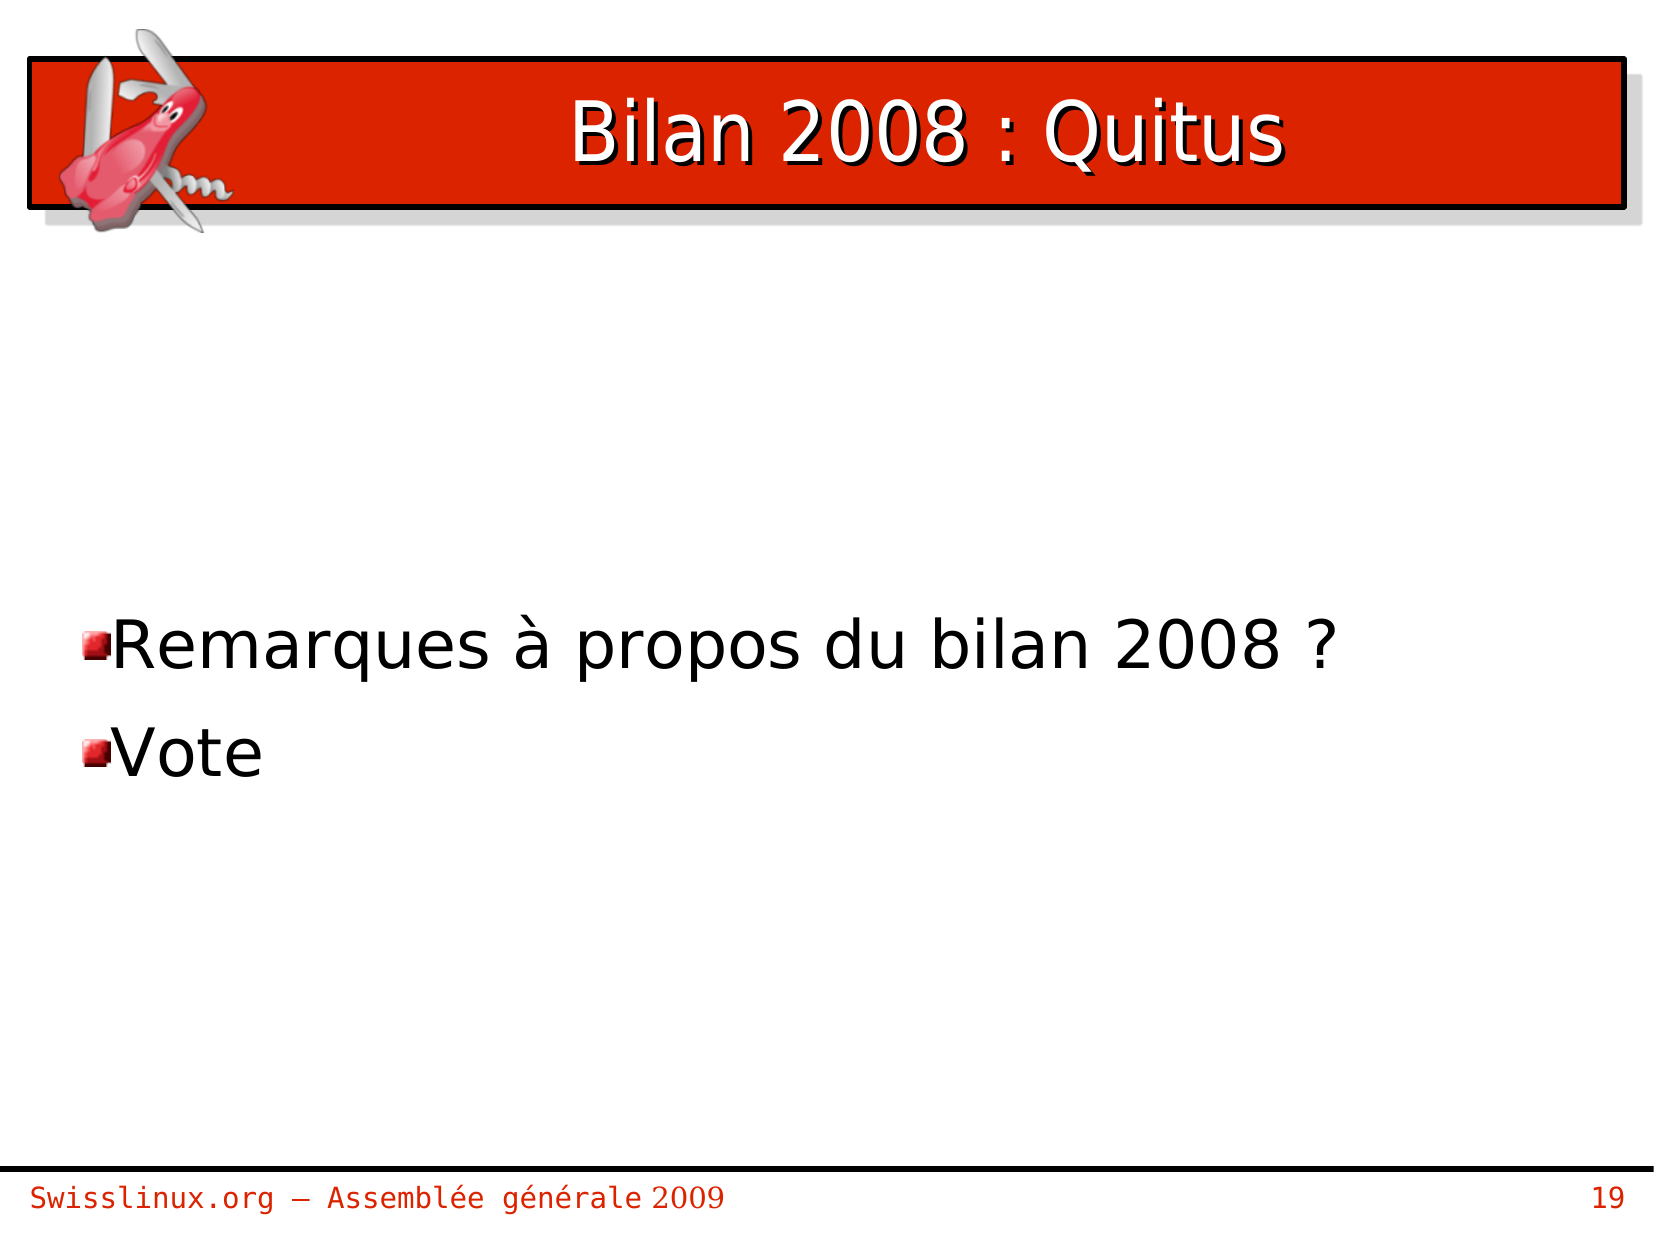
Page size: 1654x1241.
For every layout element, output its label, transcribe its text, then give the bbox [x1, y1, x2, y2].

list Remarques à propos du bilan 2008 ? Vote [82, 290, 1571, 1109]
title Bilan 2008 : Quitus [259, 84, 1595, 182]
picture [59, 29, 234, 233]
